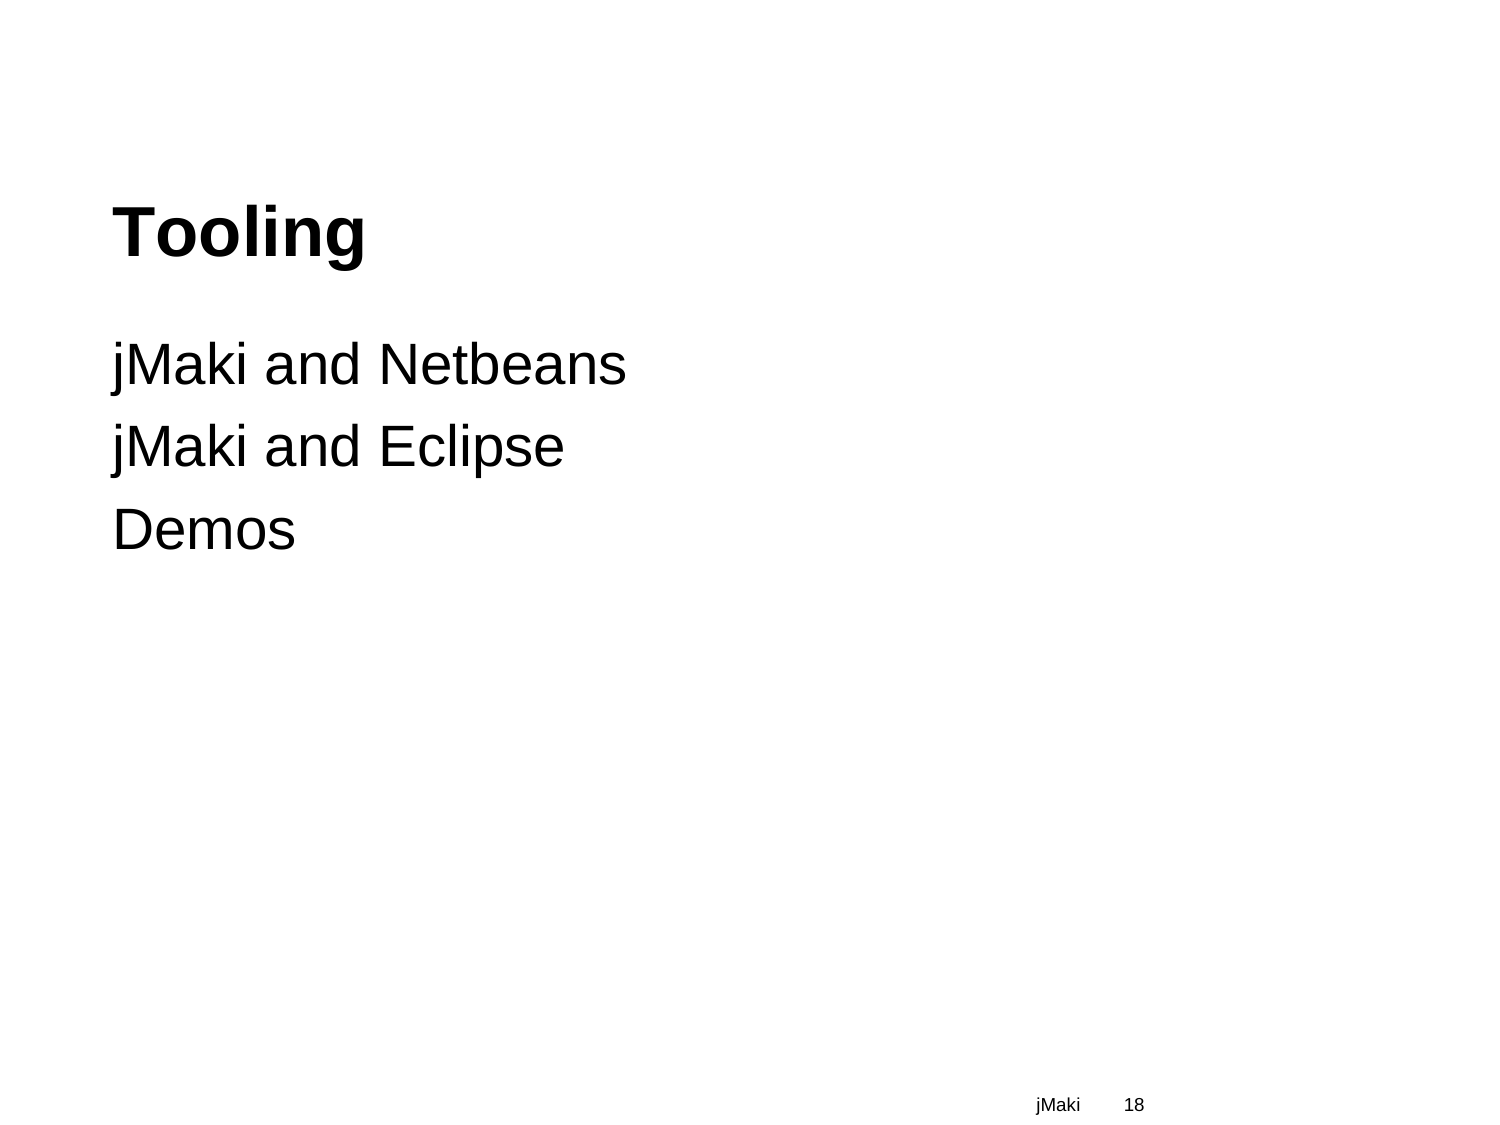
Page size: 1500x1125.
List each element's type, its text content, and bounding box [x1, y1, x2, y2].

list jMaki and Netbeans jMaki and Eclipse Demos [112, 337, 1463, 1030]
title Tooling [112, 119, 1417, 271]
